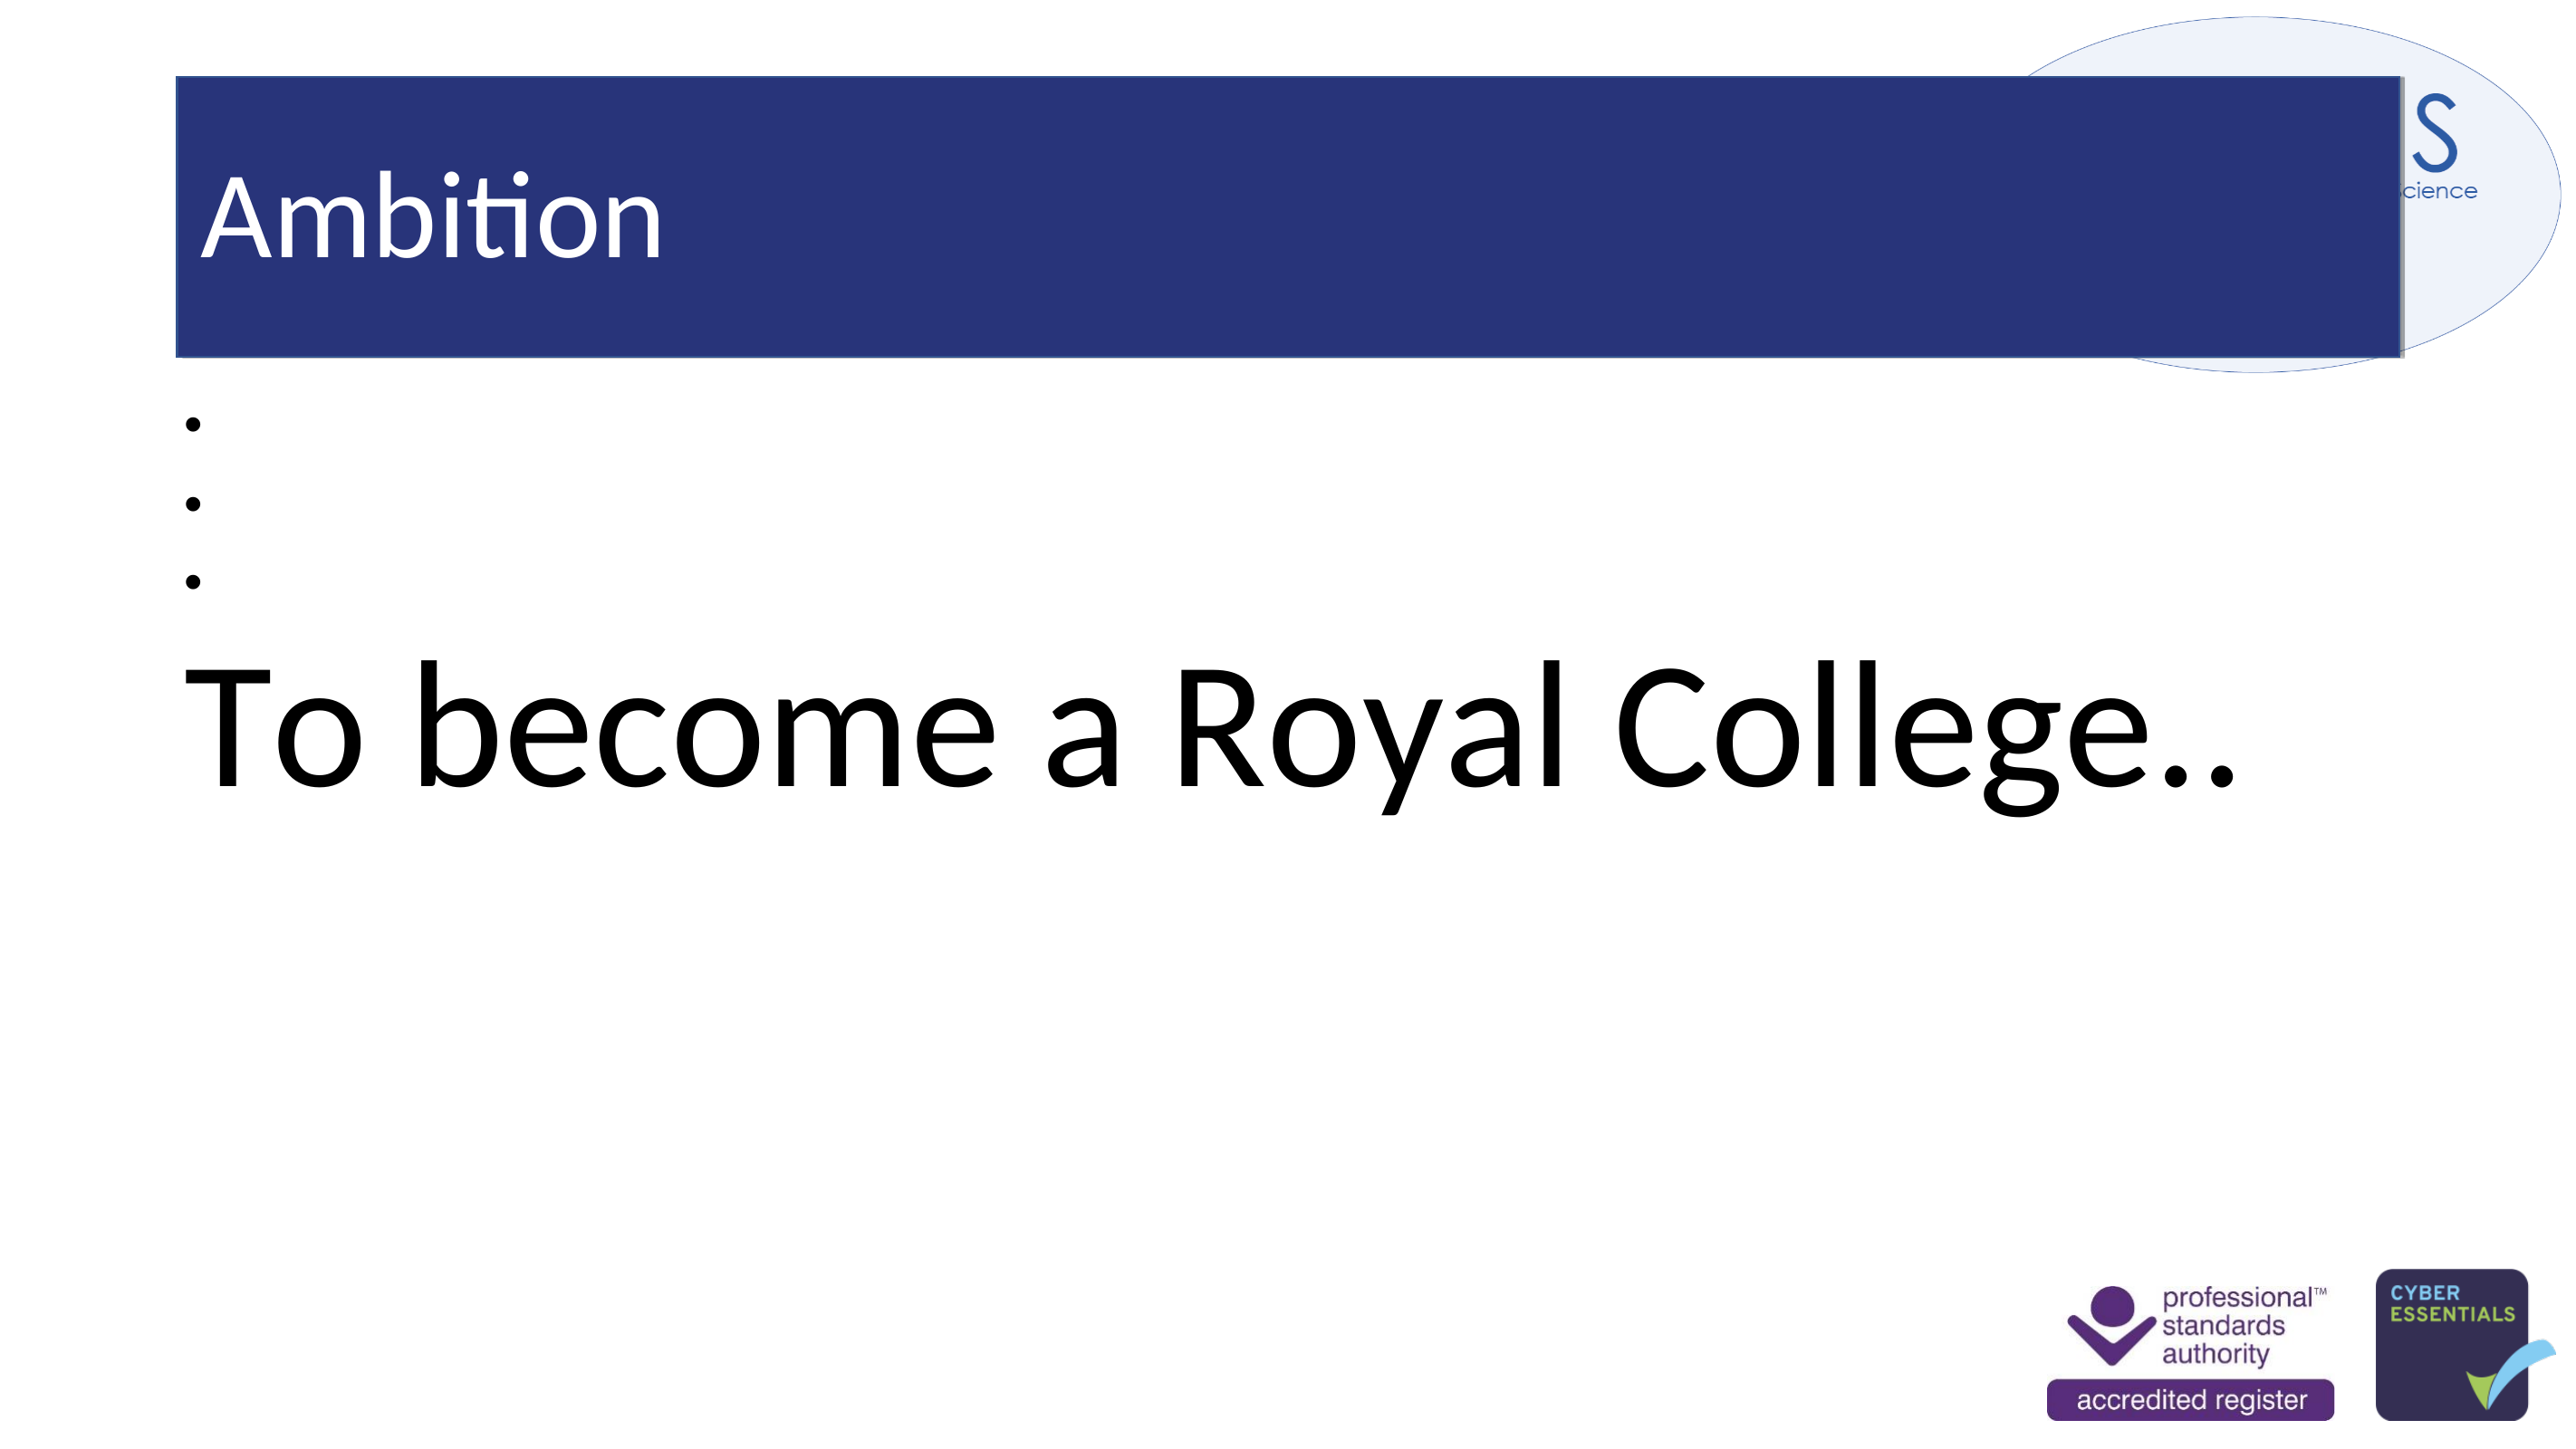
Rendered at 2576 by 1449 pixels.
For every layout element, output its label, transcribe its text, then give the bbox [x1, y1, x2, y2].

title Ambition [0, 62, 790, 256]
list To become a Royal College.. [24, 353, 2246, 1273]
